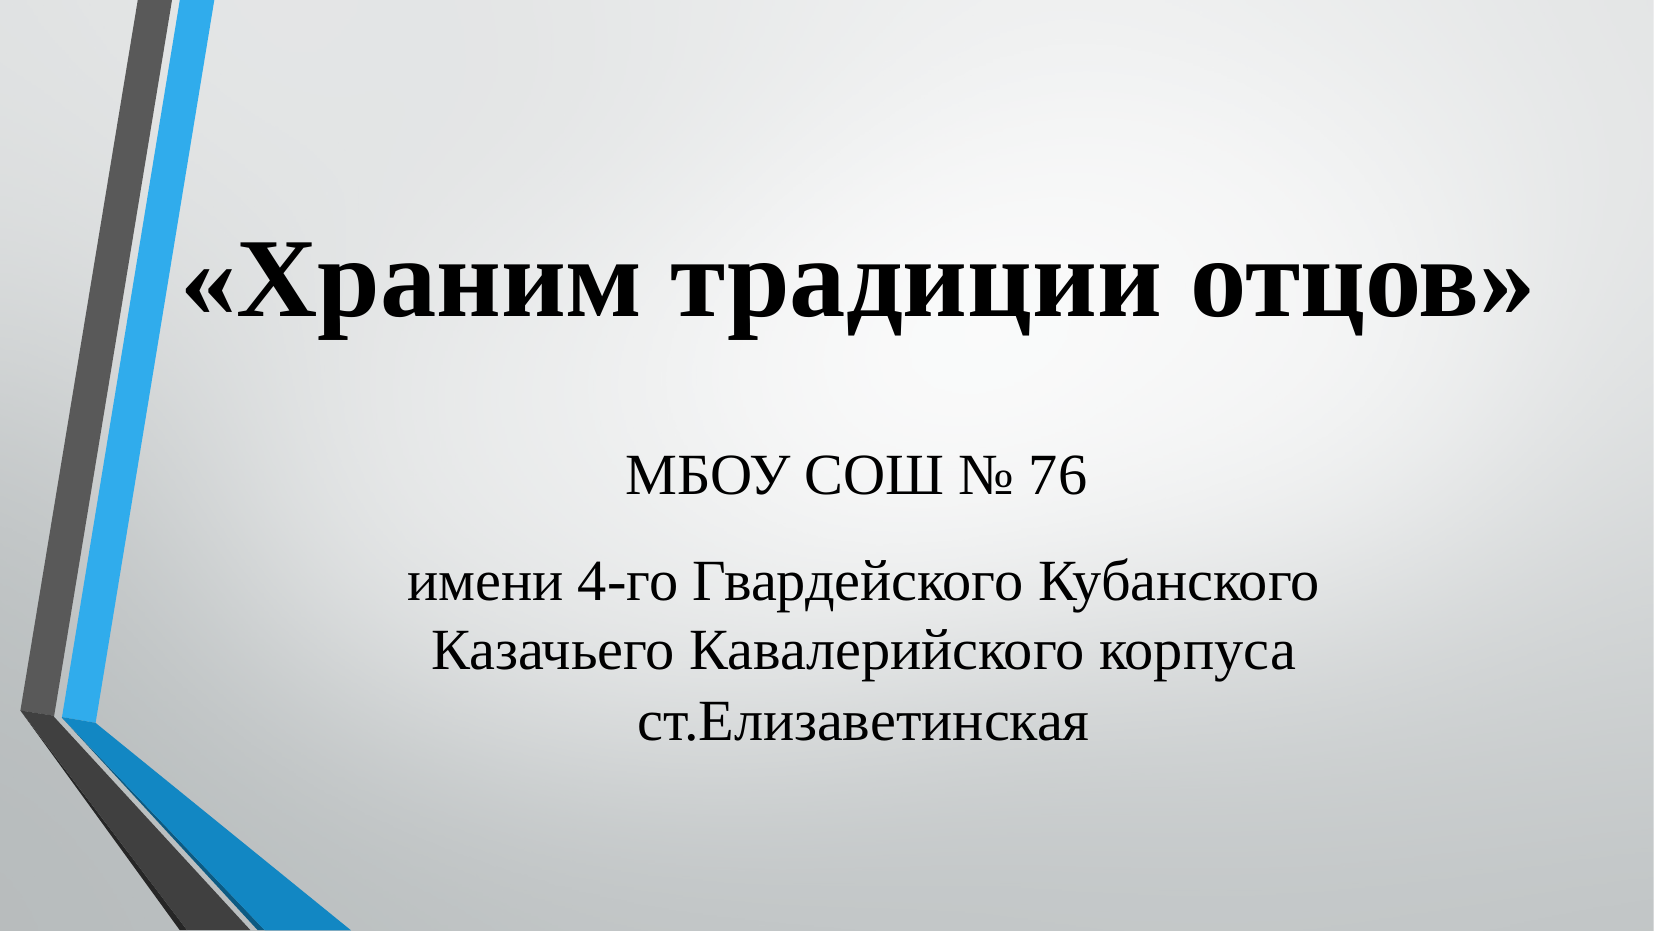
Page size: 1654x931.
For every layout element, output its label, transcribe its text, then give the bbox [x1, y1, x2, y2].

text_box «Храним традиции отцов» [165, 197, 1633, 347]
text_box МБОУ СОШ № 76 имени 4-го Гвардейского Кубанского Казачьего Кавалерийского корпуса ст.Елизаветинская [302, 429, 1426, 759]
